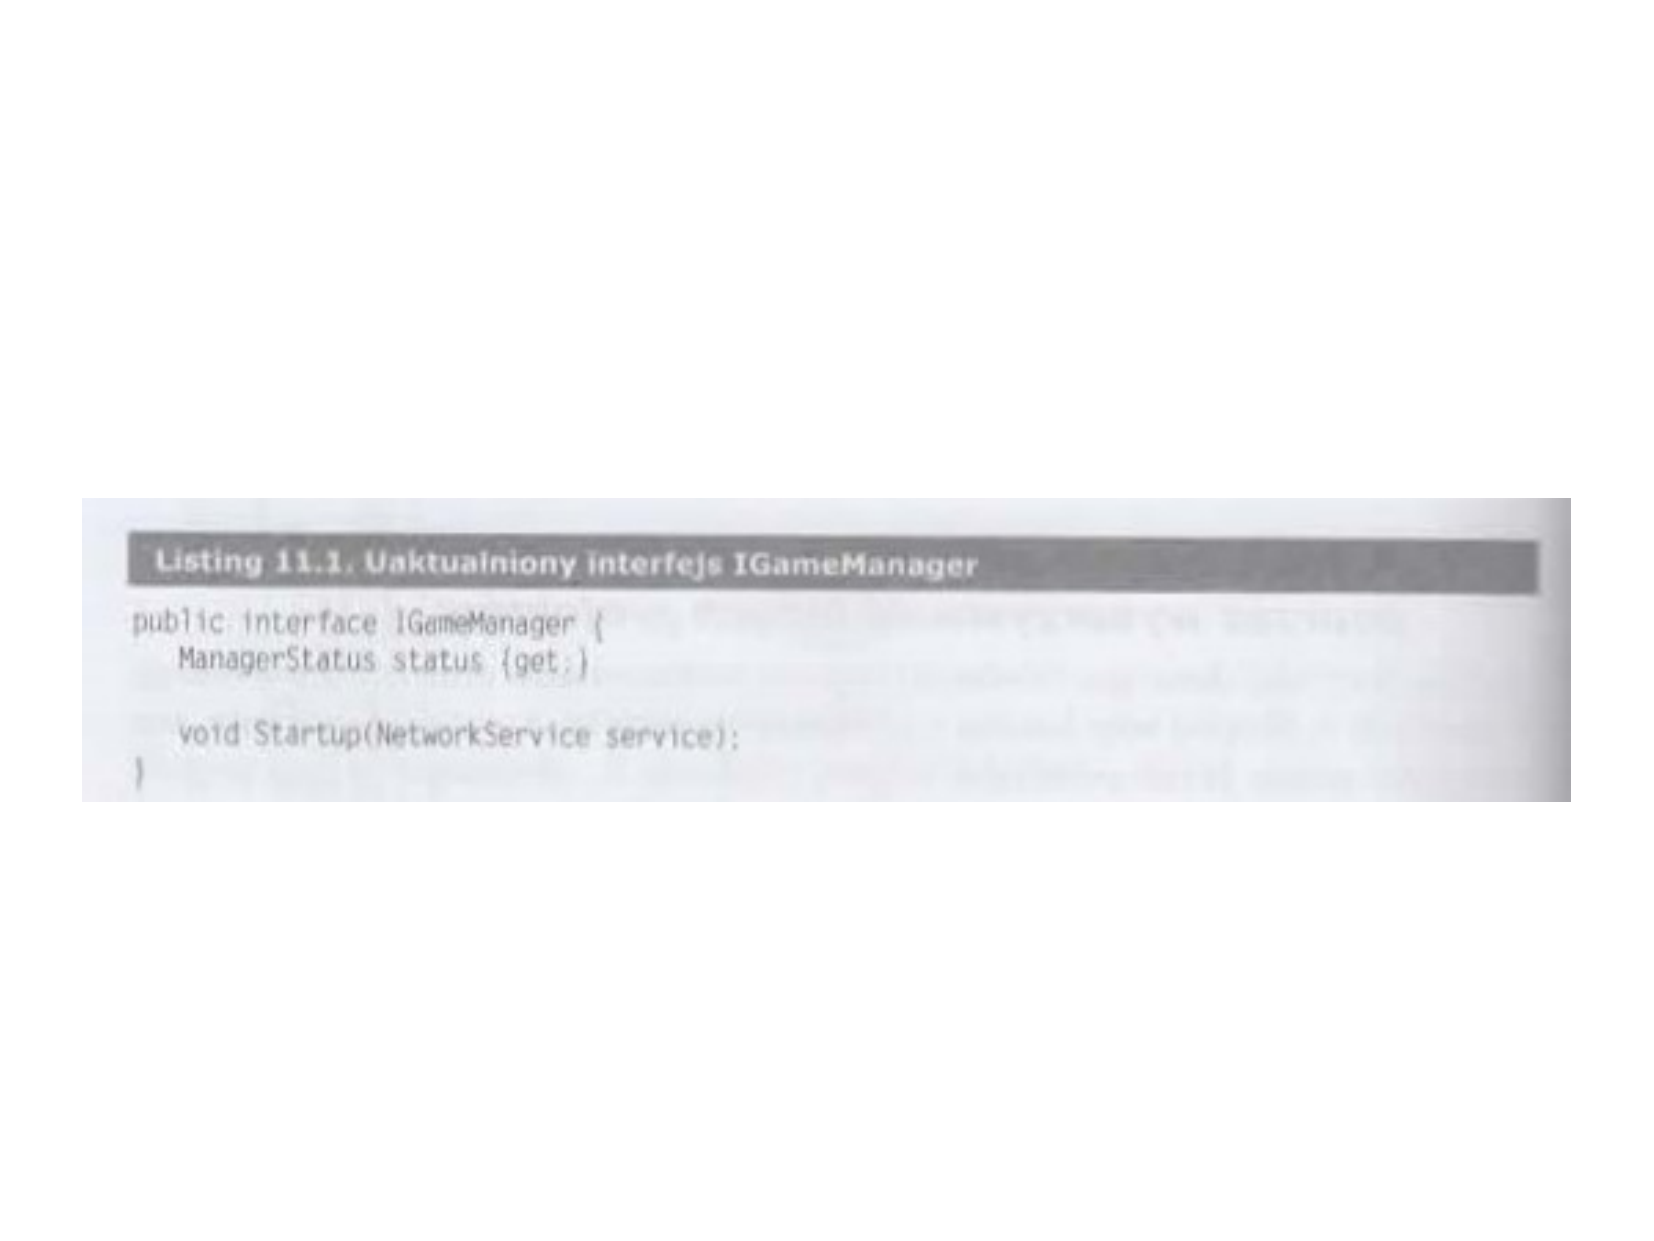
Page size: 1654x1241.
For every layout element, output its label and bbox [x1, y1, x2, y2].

picture [82, 498, 1571, 802]
